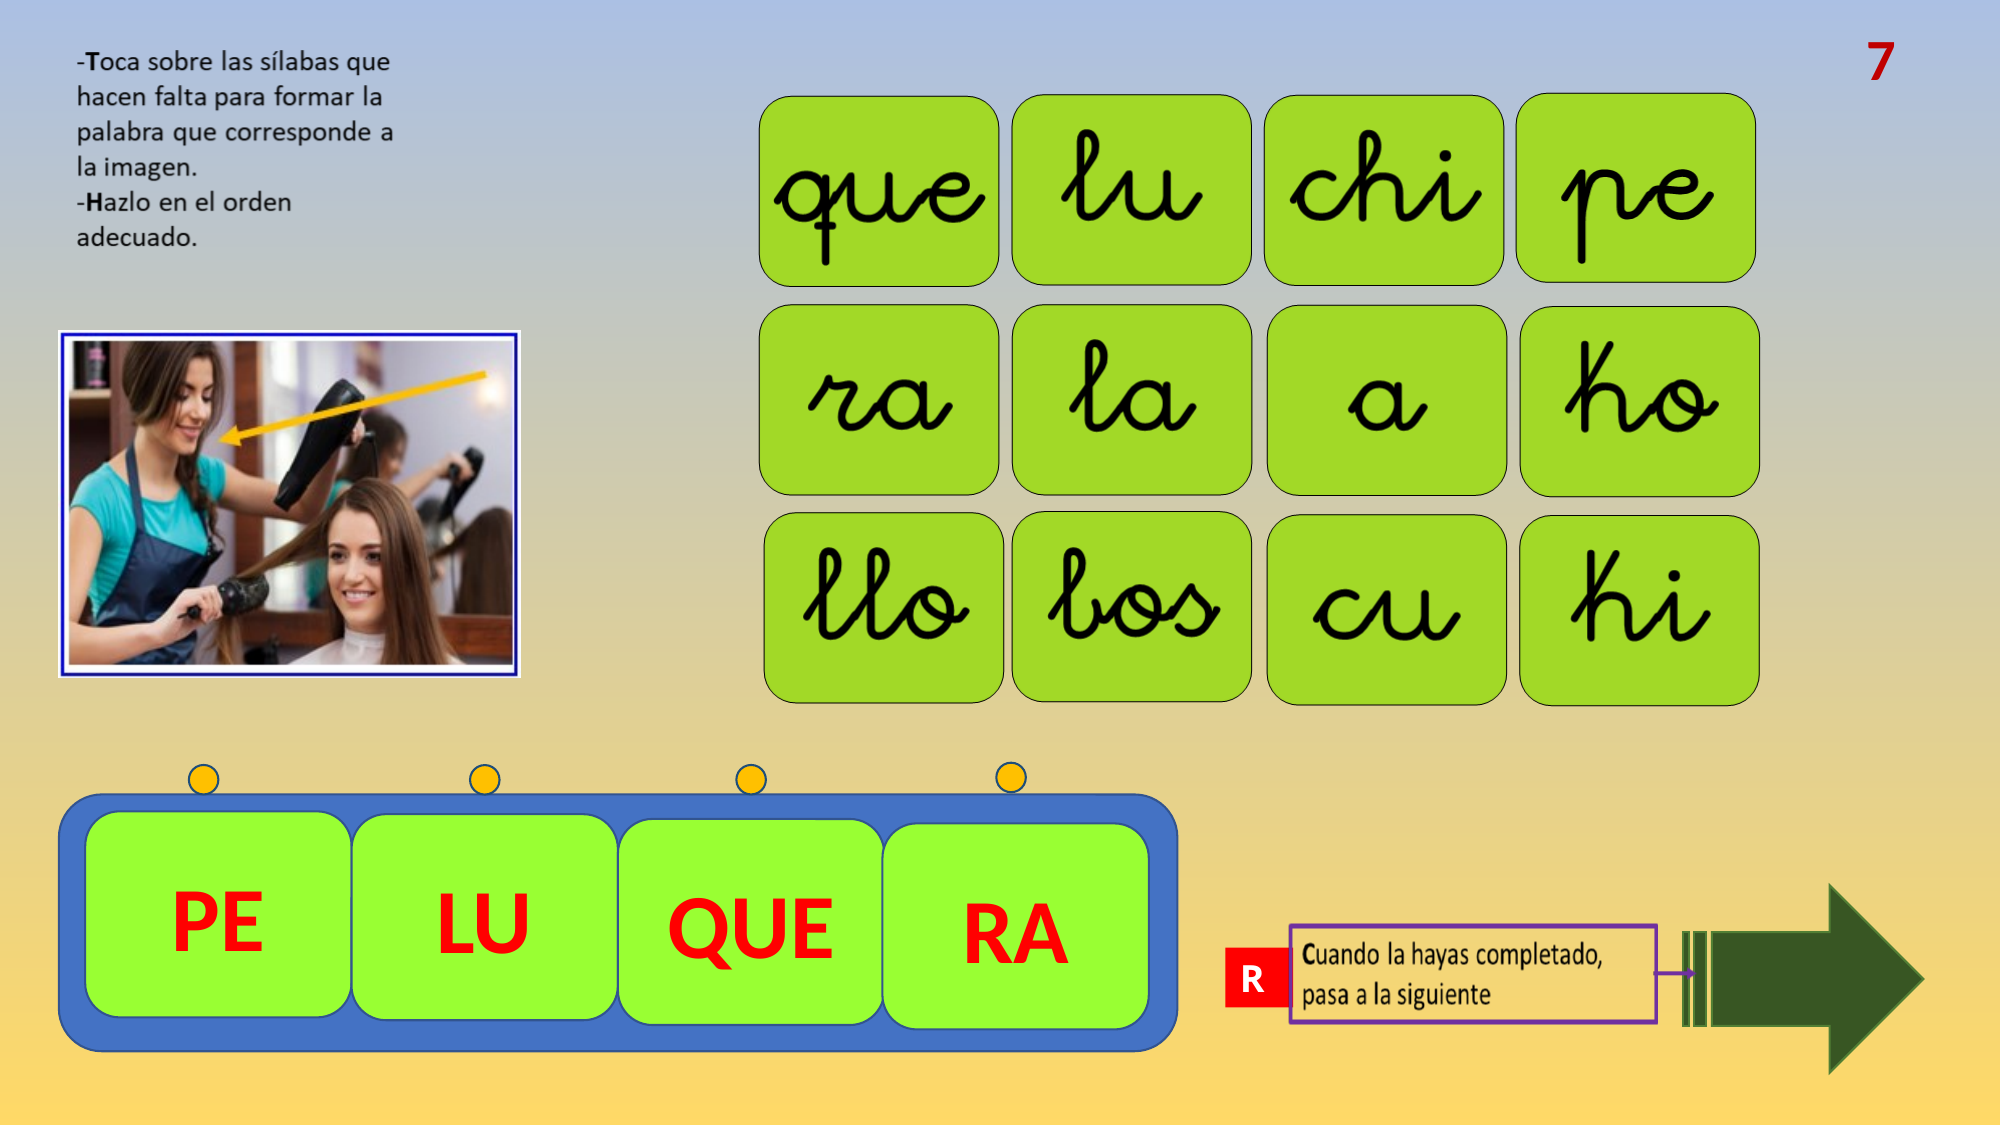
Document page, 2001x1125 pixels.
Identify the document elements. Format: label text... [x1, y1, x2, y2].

picture [1266, 304, 1508, 497]
picture [1285, 922, 1707, 1035]
picture [1011, 510, 1253, 703]
text_box R [1225, 947, 1285, 1008]
picture [1519, 514, 1761, 707]
picture [1011, 304, 1253, 496]
picture [1519, 305, 1761, 498]
text_box PE [85, 811, 352, 1018]
text_box [58, 764, 1178, 1052]
picture [1011, 94, 1253, 286]
text_box 7 [1851, 14, 1953, 100]
picture [758, 95, 1000, 288]
picture [58, 330, 521, 678]
picture [1515, 92, 1757, 285]
picture [763, 512, 1005, 704]
picture [58, 34, 431, 272]
text_box [996, 762, 1026, 793]
picture [758, 304, 1000, 496]
text_box QUE [617, 818, 884, 1026]
picture [1266, 514, 1508, 706]
text_box RA [882, 823, 1149, 1030]
text_box [1711, 885, 1924, 1073]
picture [1263, 94, 1505, 287]
text_box LU [351, 814, 618, 1021]
